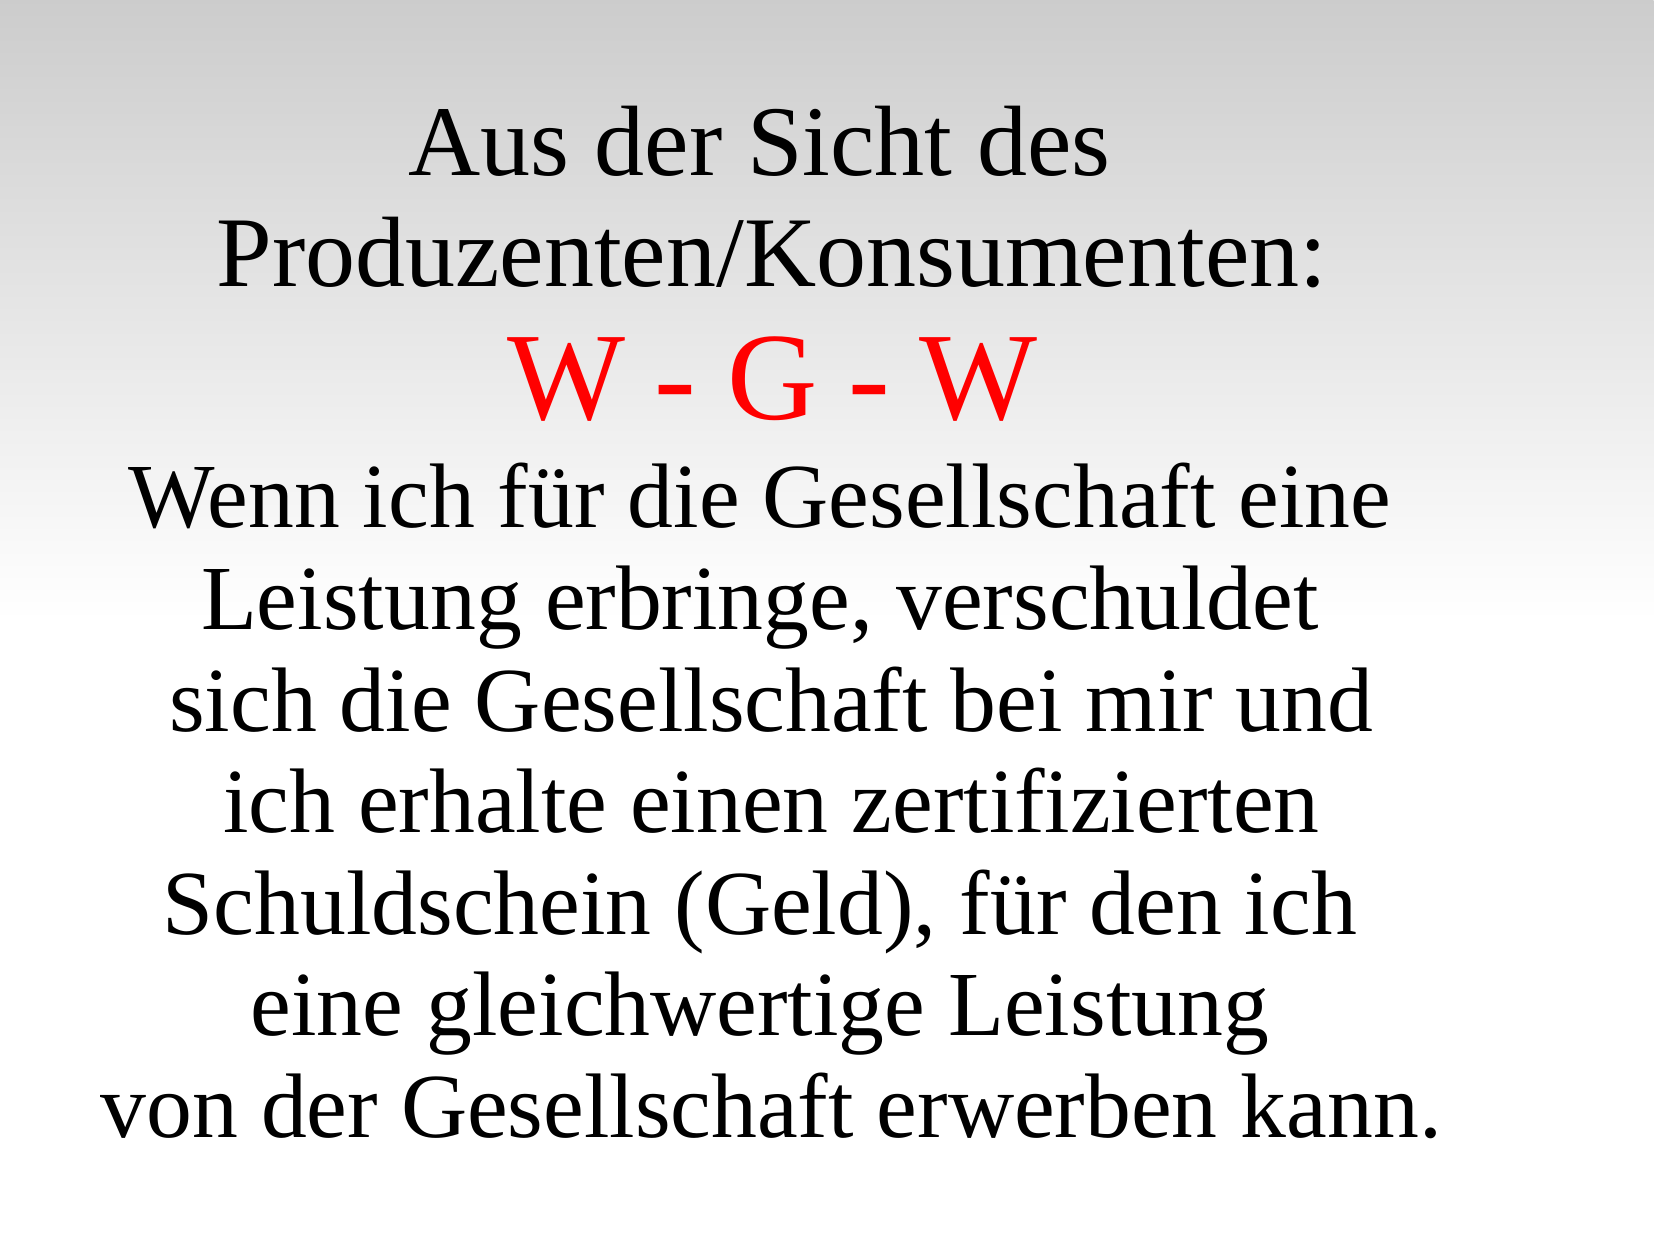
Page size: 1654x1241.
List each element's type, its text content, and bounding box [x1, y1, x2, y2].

text_box Aus der Sicht des Produzenten/Konsumenten: W - G - W Wenn ich für die Gesellschaft eine Leistung erbringe, verschuldet sich die Gesellschaft bei mir und ich erhalte einen zertifizierten Schuldschein (Geld), für den ich eine gleichwertige Leistung von der Gesellschaft erwerben kann. [85, 78, 1565, 1165]
